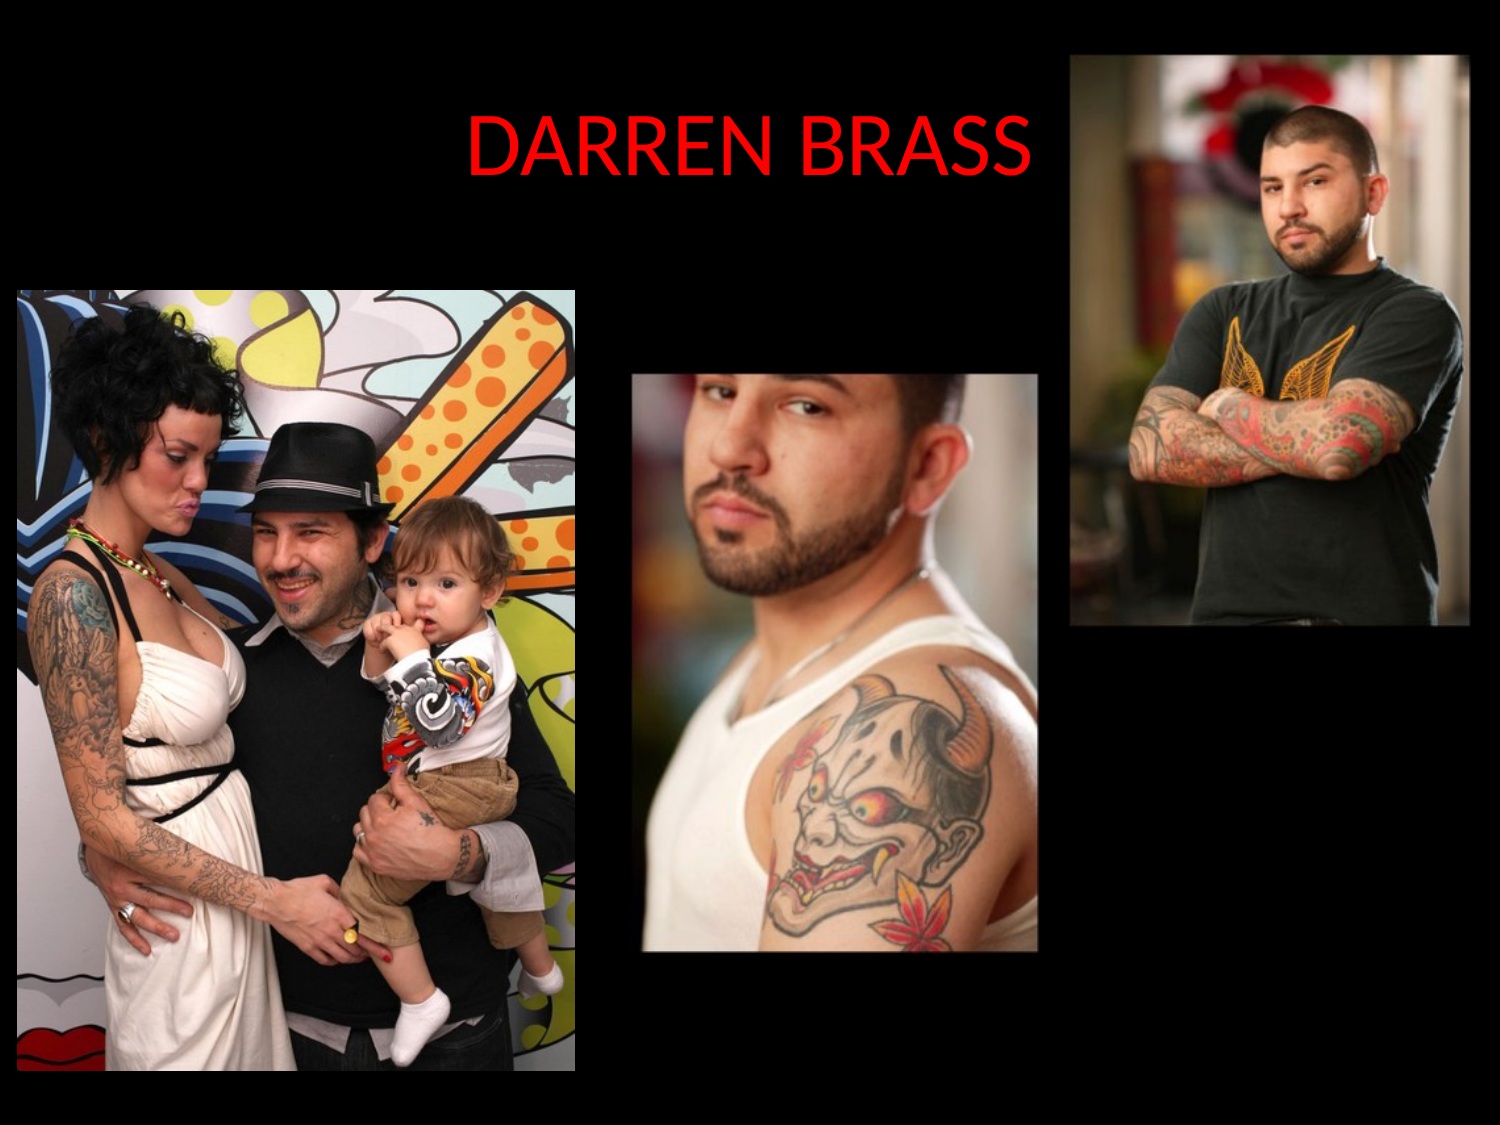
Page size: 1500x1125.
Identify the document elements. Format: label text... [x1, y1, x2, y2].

picture [17, 290, 575, 1071]
picture [1069, 54, 1471, 627]
title DARREN BRASS [75, 45, 1425, 233]
picture [631, 373, 1039, 953]
